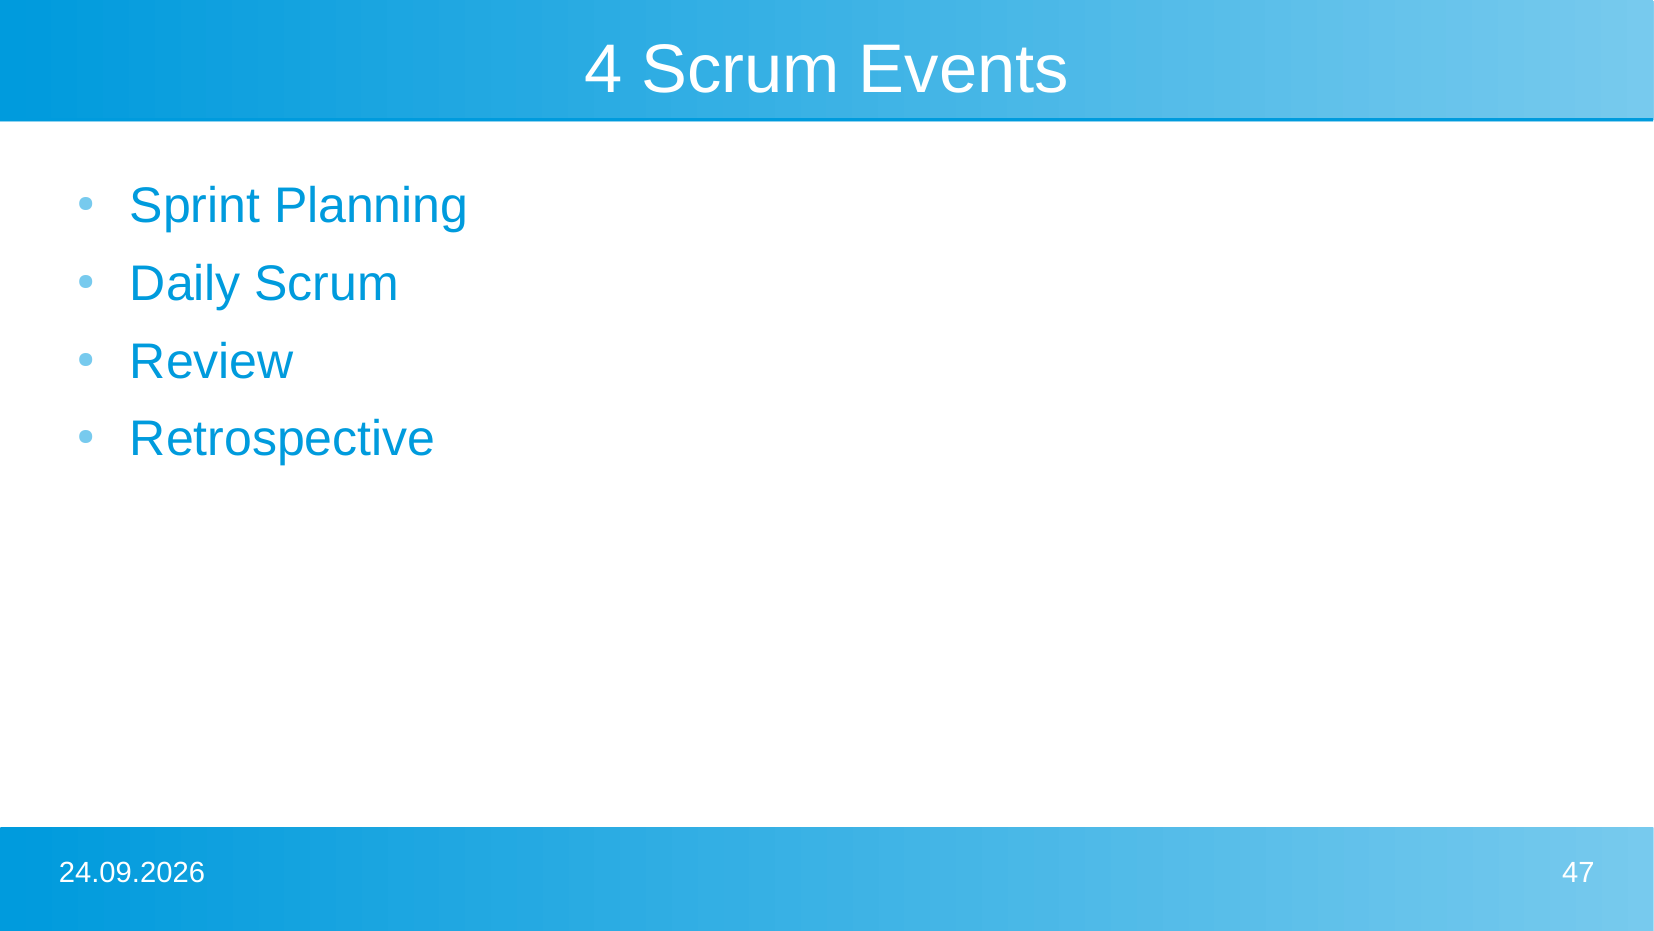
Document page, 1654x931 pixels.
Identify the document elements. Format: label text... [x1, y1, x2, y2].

list Sprint Planning Daily Scrum Review Retrospective [59, 177, 1595, 768]
title 4 Scrum Events [59, 29, 1595, 108]
